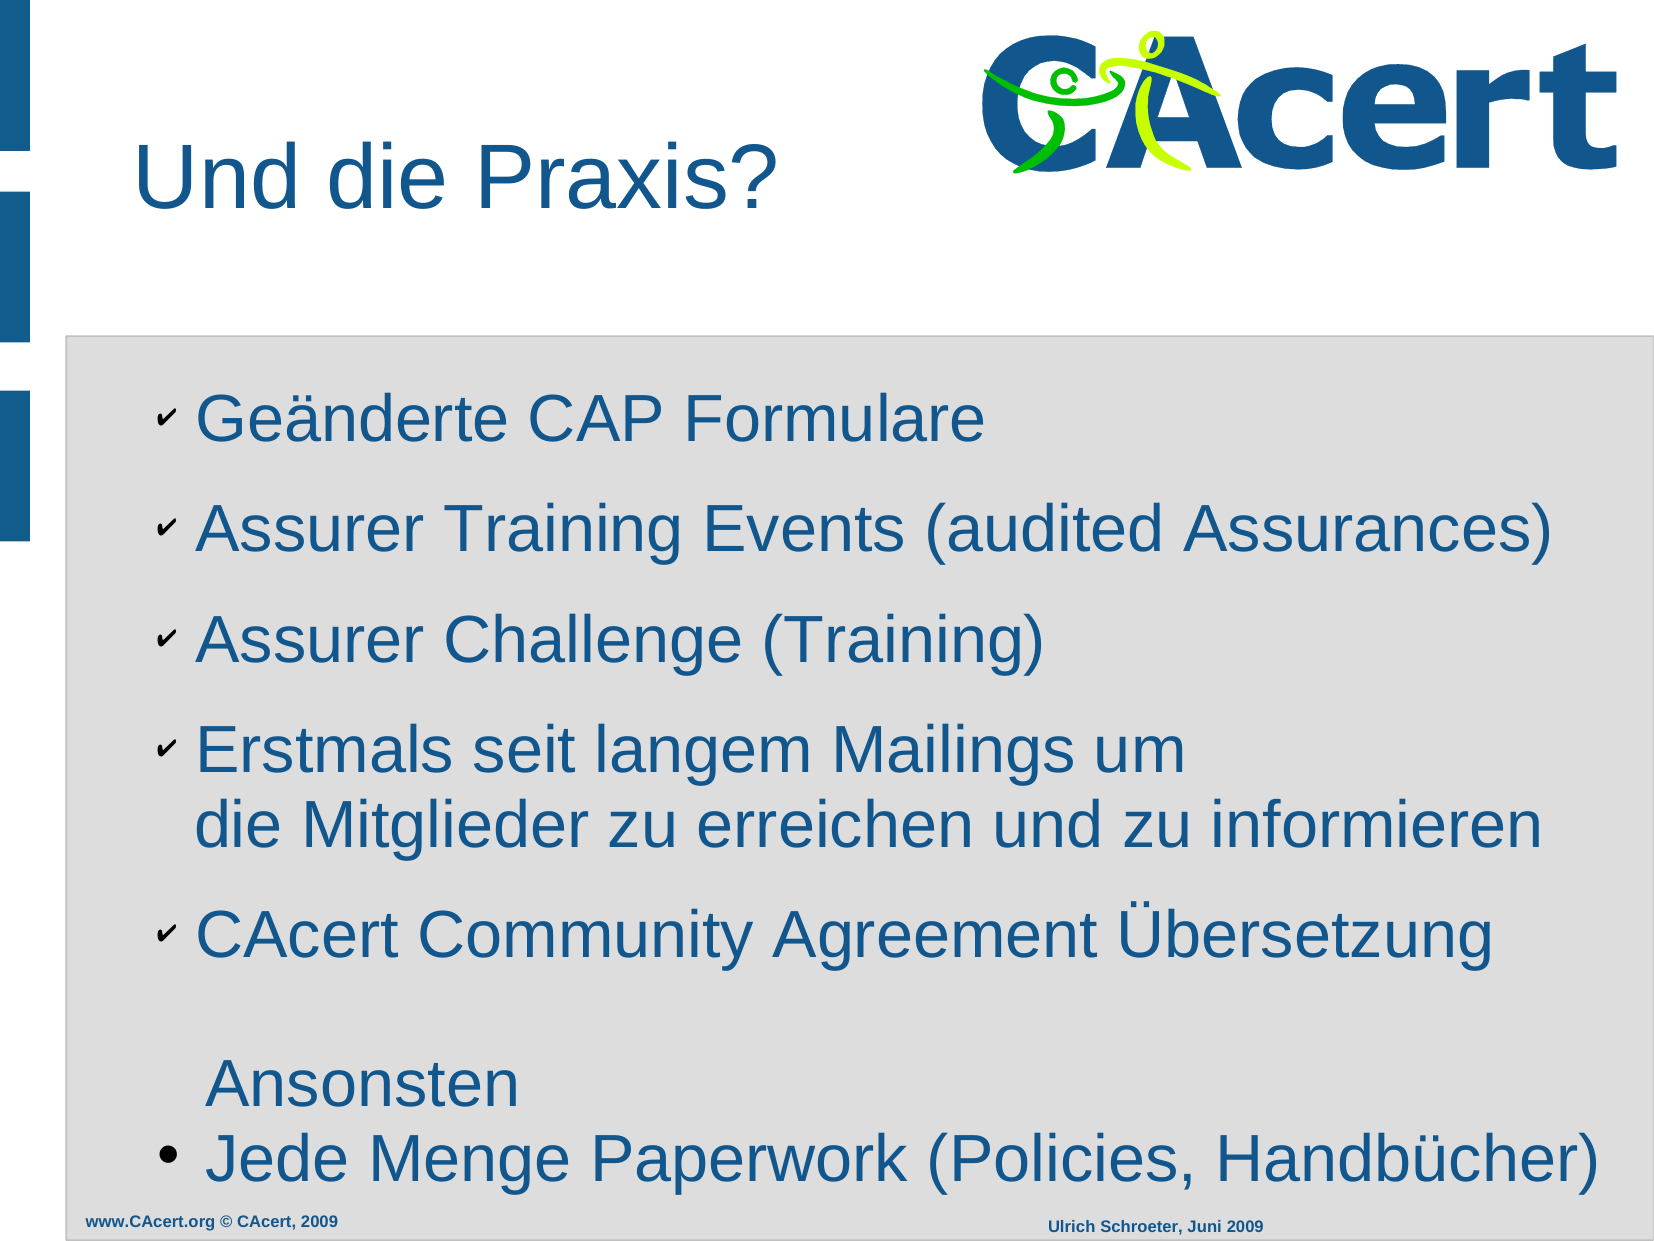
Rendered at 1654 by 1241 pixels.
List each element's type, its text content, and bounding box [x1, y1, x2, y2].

text_box Und die Praxis? [118, 118, 796, 236]
text_box Geänderte CAP Formulare Assurer Training Events (audited Assurances) Assurer Challenge (Training) Erstmals seit langem Mailings um die Mitglieder zu erreichen und zu informieren CAcert Community Agreement Übersetzung Ansonsten Jede Menge Paperwork (Policies, Handbücher) [142, 373, 1610, 1204]
